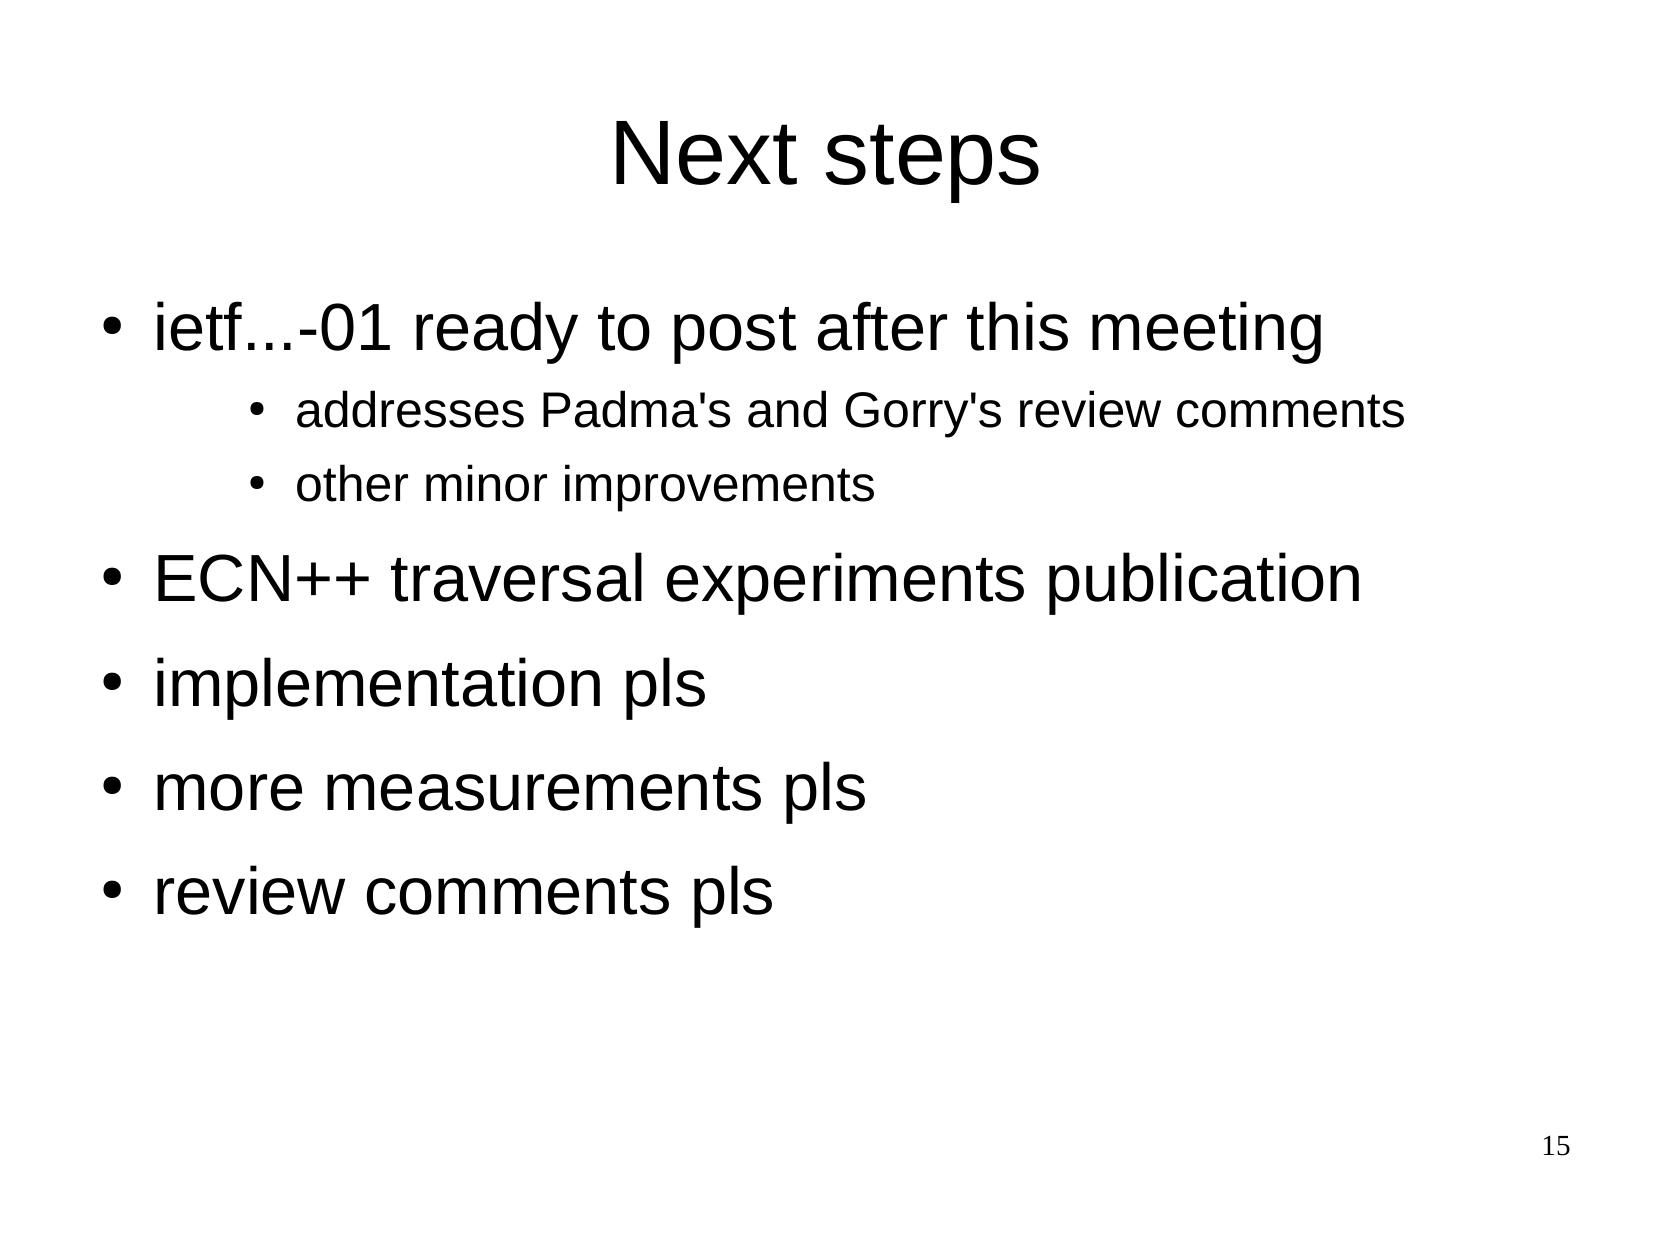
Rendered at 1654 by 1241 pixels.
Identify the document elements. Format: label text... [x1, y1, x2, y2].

title Next steps [82, 49, 1571, 257]
list ietf...-01 ready to post after this meeting addresses Padma's and Gorry's review comments other minor improvements ECN++ traversal experiments publication implementation pls more measurements pls review comments pls [82, 290, 1571, 1010]
